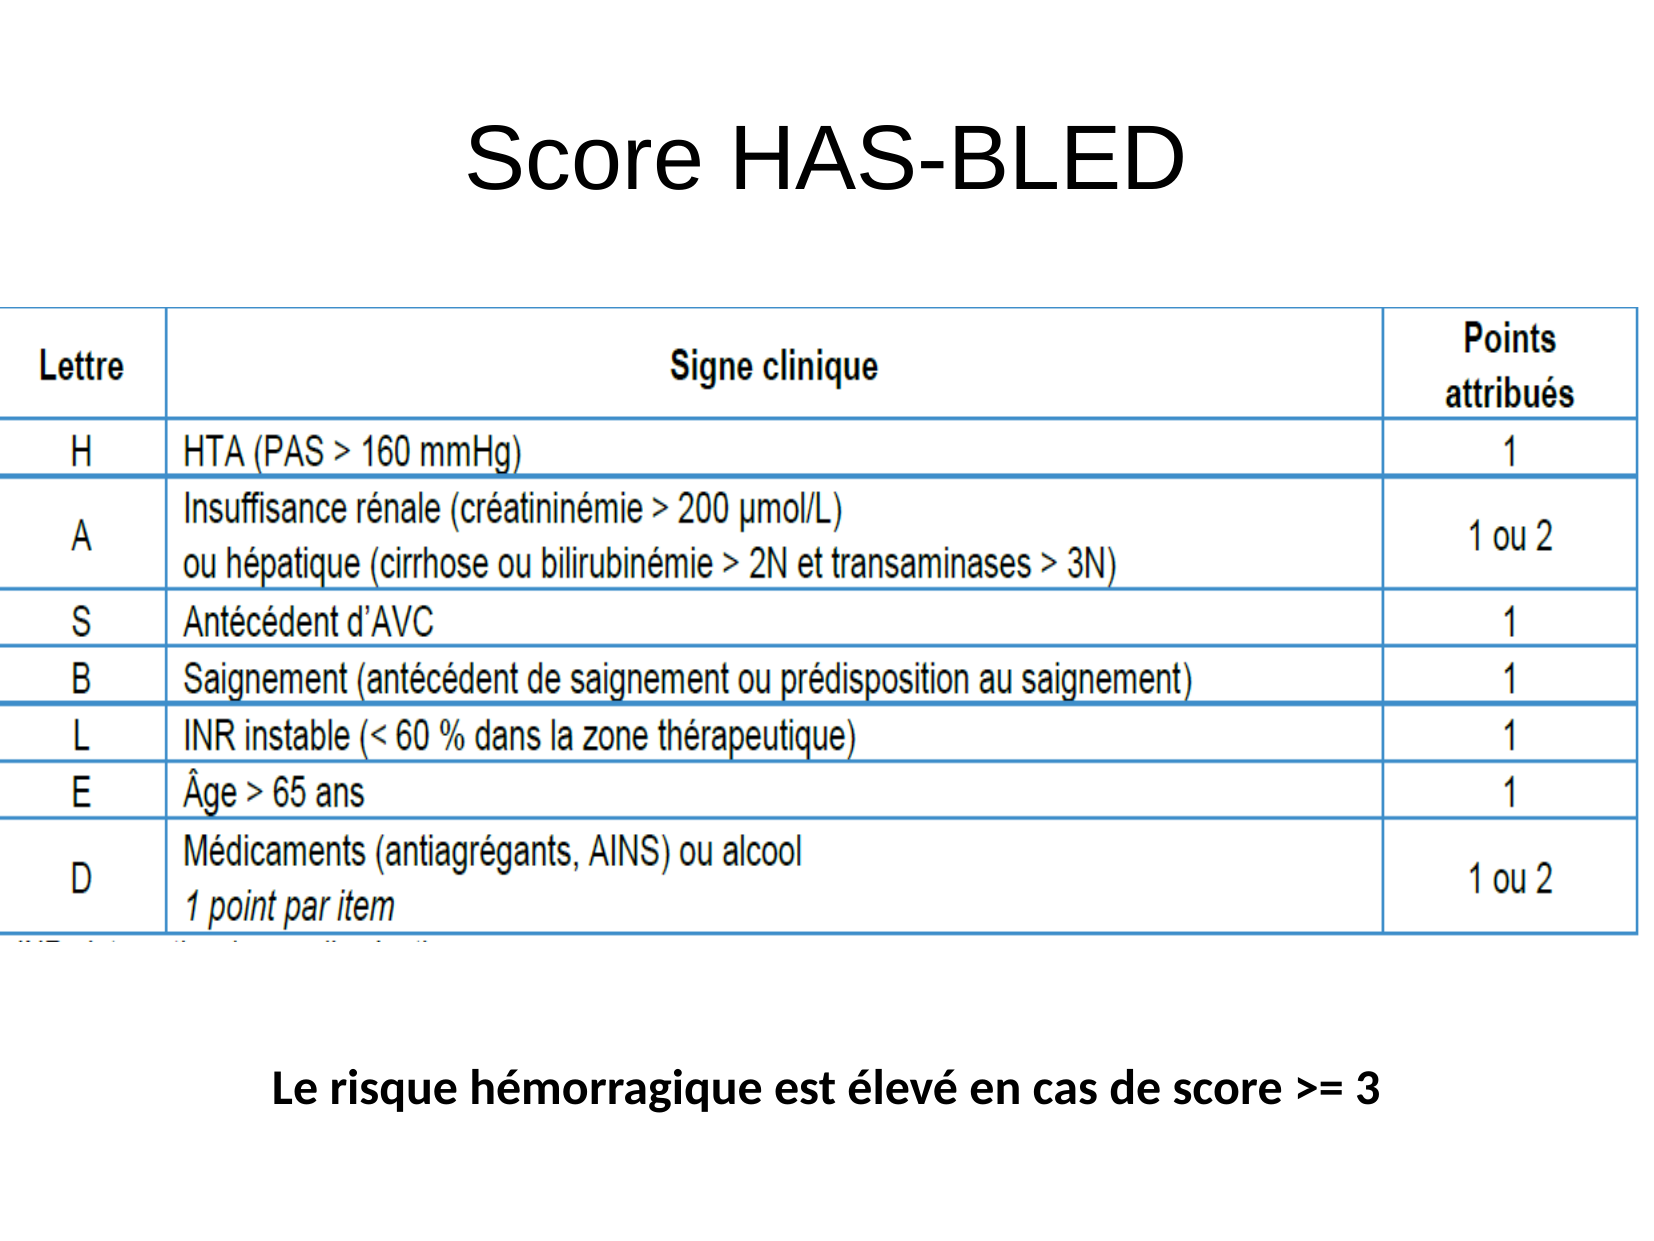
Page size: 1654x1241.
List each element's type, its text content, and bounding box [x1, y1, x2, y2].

title Score HAS-BLED [82, 49, 1571, 257]
text_box Le risque hémorragique est élevé en cas de score >= 3 [20, 1047, 1633, 1123]
picture [0, 307, 1639, 942]
